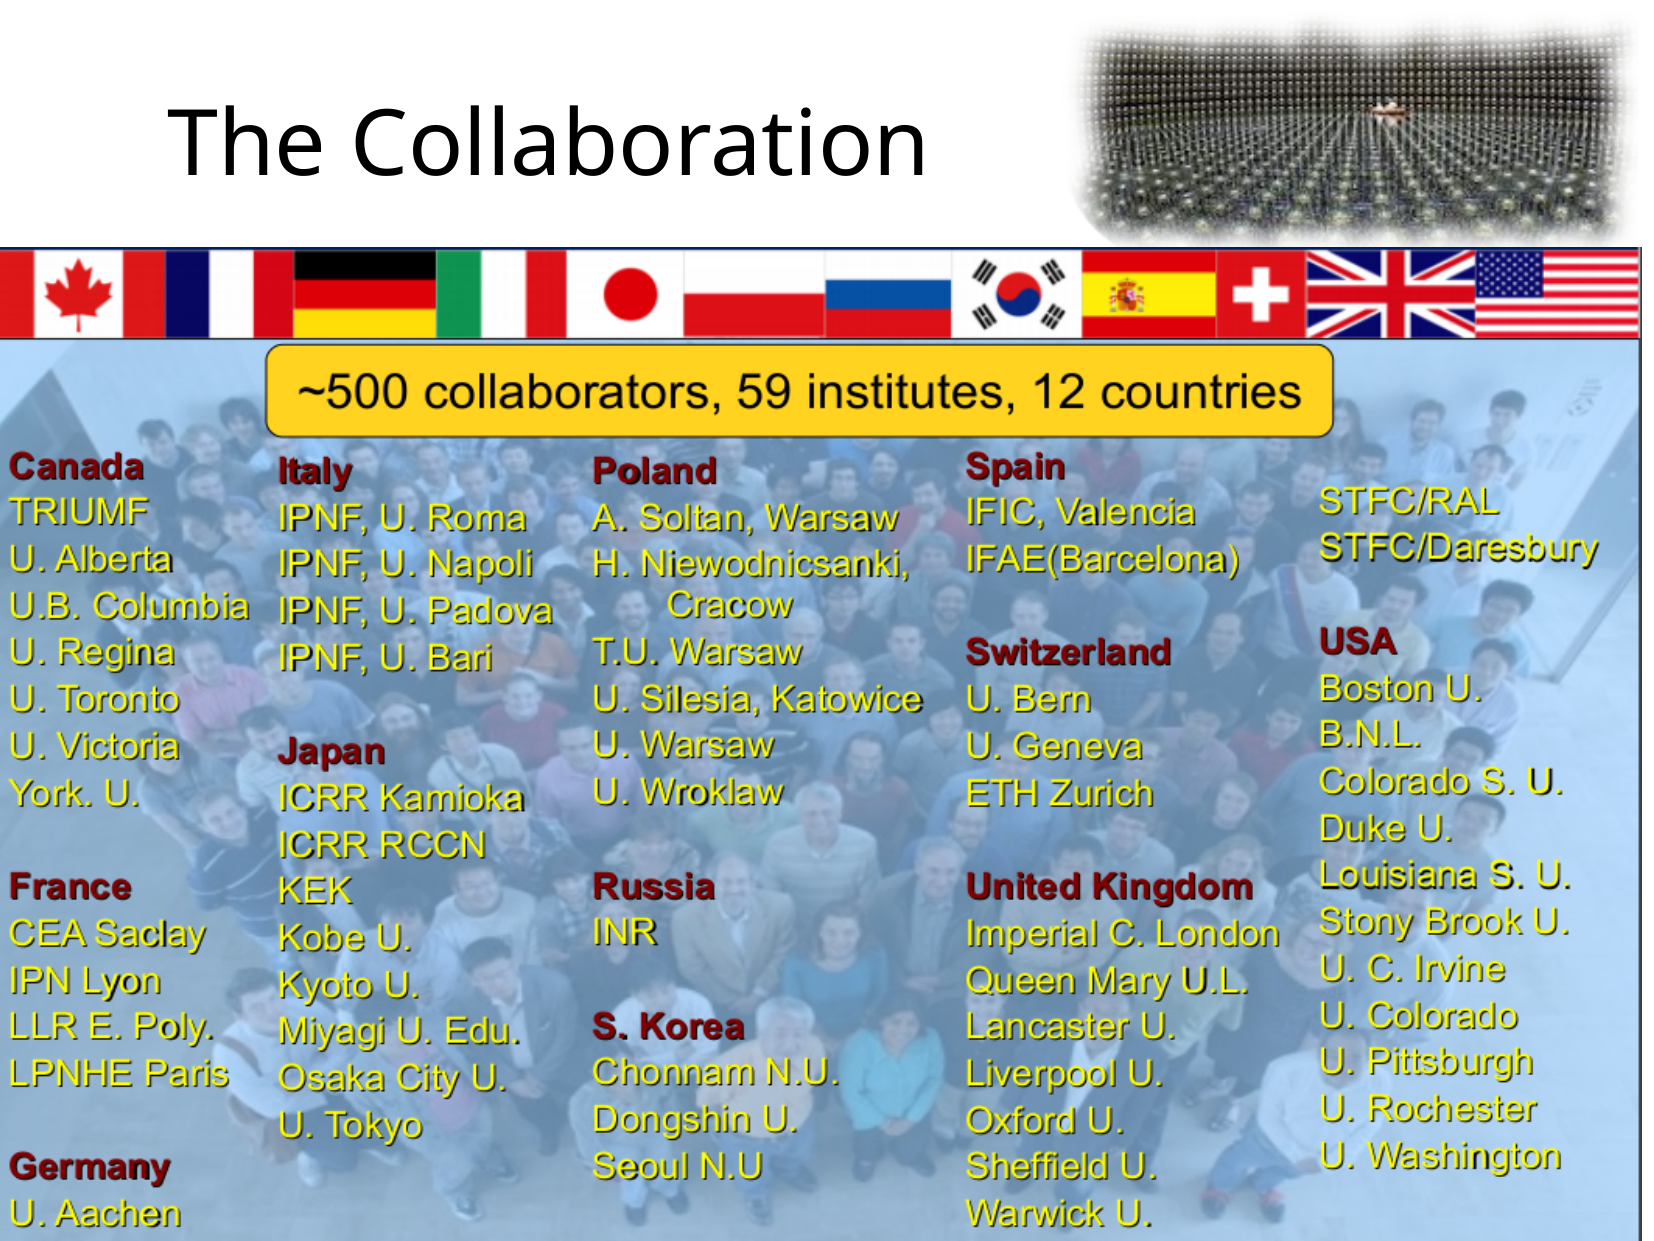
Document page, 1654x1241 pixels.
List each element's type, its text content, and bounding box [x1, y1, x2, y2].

picture [0, 11, 1642, 1241]
title The Collaboration [23, 23, 1075, 247]
